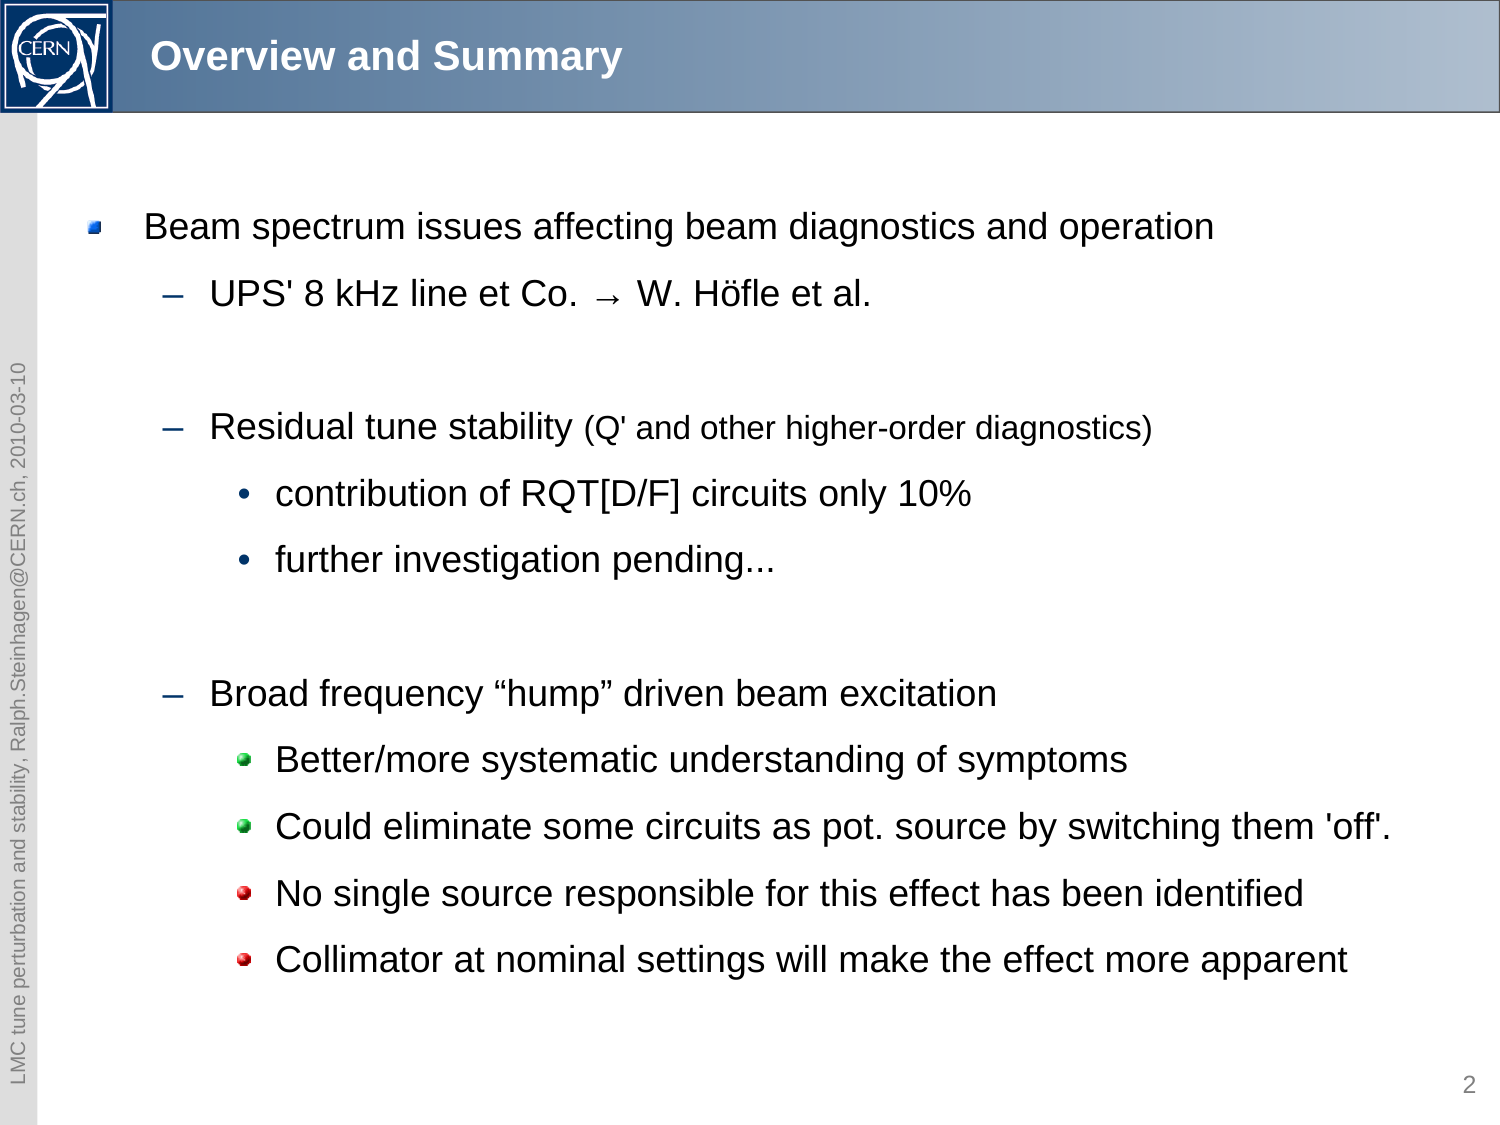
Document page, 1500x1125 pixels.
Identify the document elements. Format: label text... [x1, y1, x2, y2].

title Overview and Summary [150, 0, 1201, 113]
list Beam spectrum issues affecting beam diagnostics and operation UPS' 8 kHz line et Co. → W. Höfle et al. Residual tune stability (Q' and other higher-order diagnostics) contribution of RQT[D/F] circuits only 10% further investigation pending... Broad frequency “hump” driven beam excitation Better/more systematic understanding of symptoms Could eliminate some circuits as pot. source by switching them 'off'. No single source responsible for this effect has been identified Collimator at nominal settings will make the effect more apparent [87, 137, 1438, 1048]
picture [0, 0, 113, 113]
